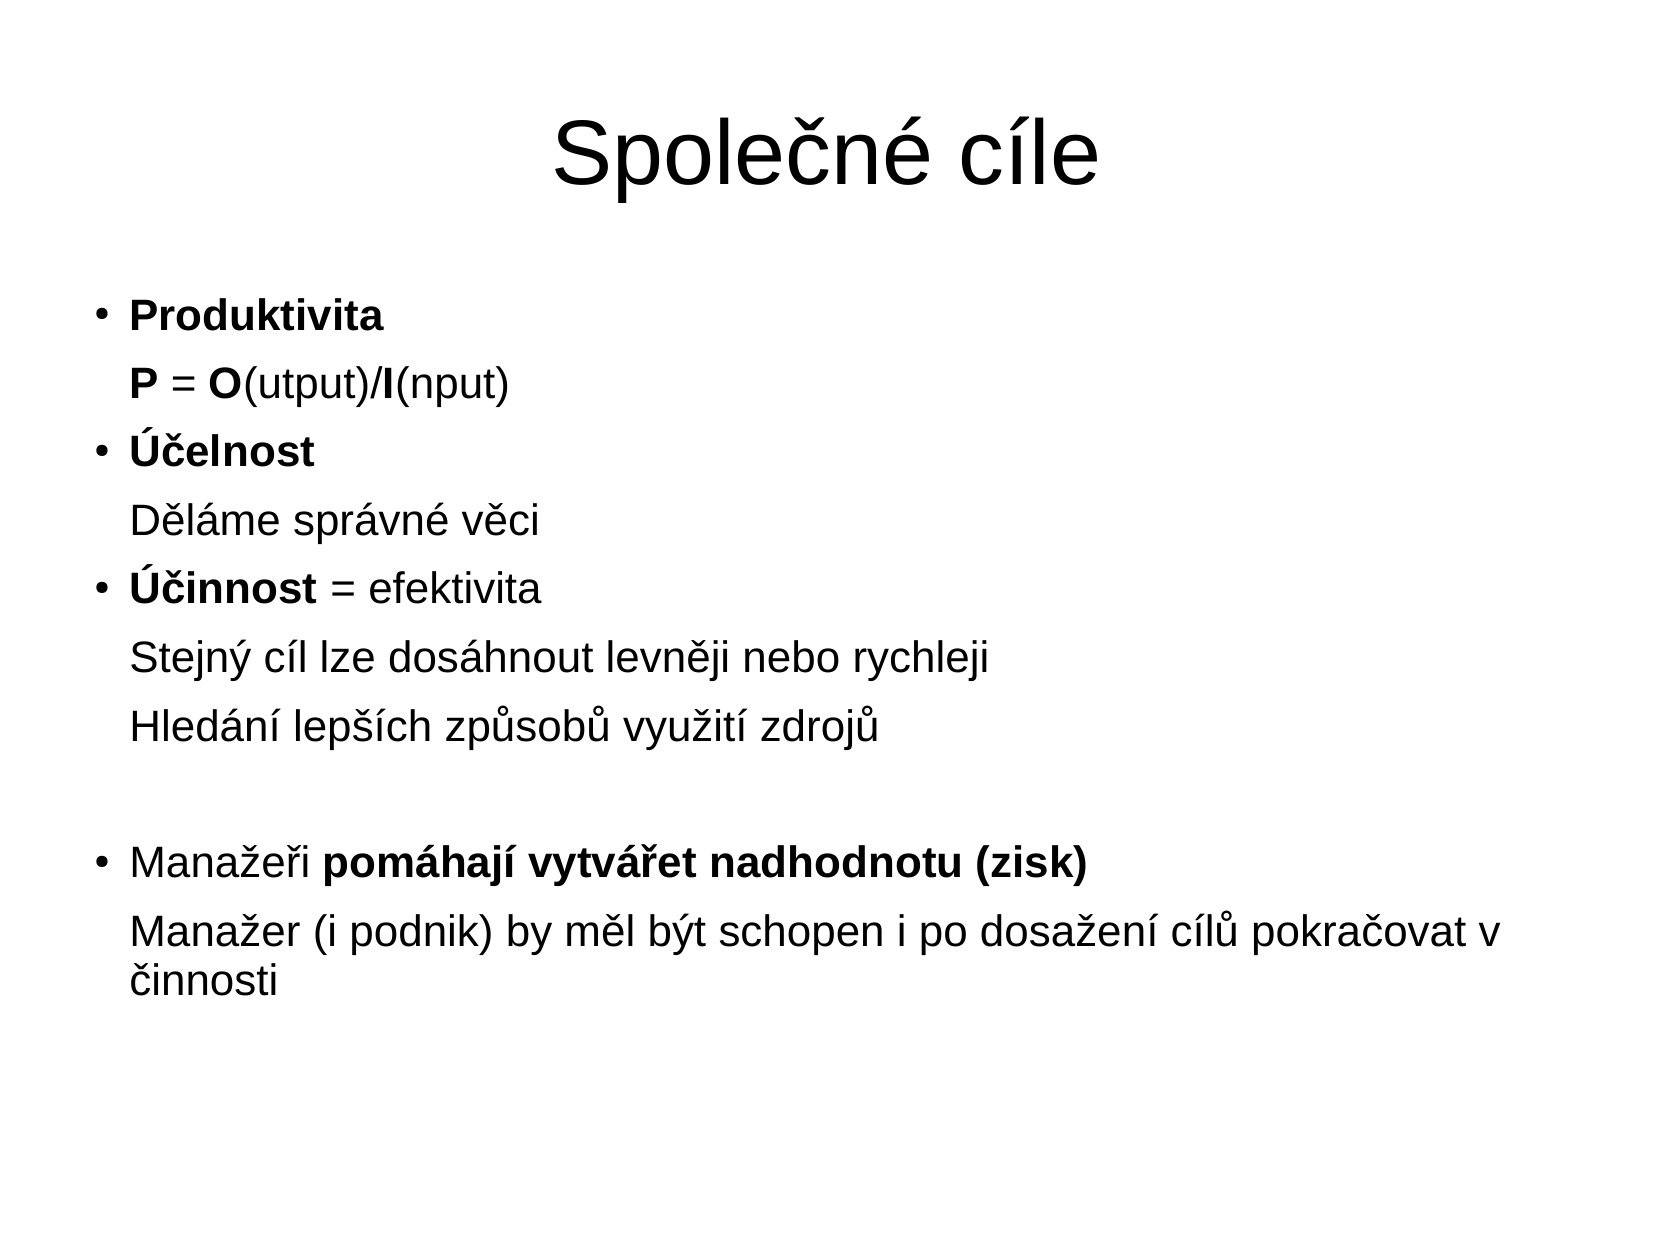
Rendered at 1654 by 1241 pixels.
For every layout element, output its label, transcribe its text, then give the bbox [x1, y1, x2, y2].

title Společné cíle [82, 49, 1571, 257]
list Produktivita P = O(utput)/I(nput) Účelnost Děláme správné věci Účinnost = efektivita Stejný cíl lze dosáhnout levněji nebo rychleji Hledání lepších způsobů využití zdrojů Manažeři pomáhají vytvářet nadhodnotu (zisk) Manažer (i podnik) by měl být schopen i po dosažení cílů pokračovat v činnosti [82, 290, 1571, 1010]
